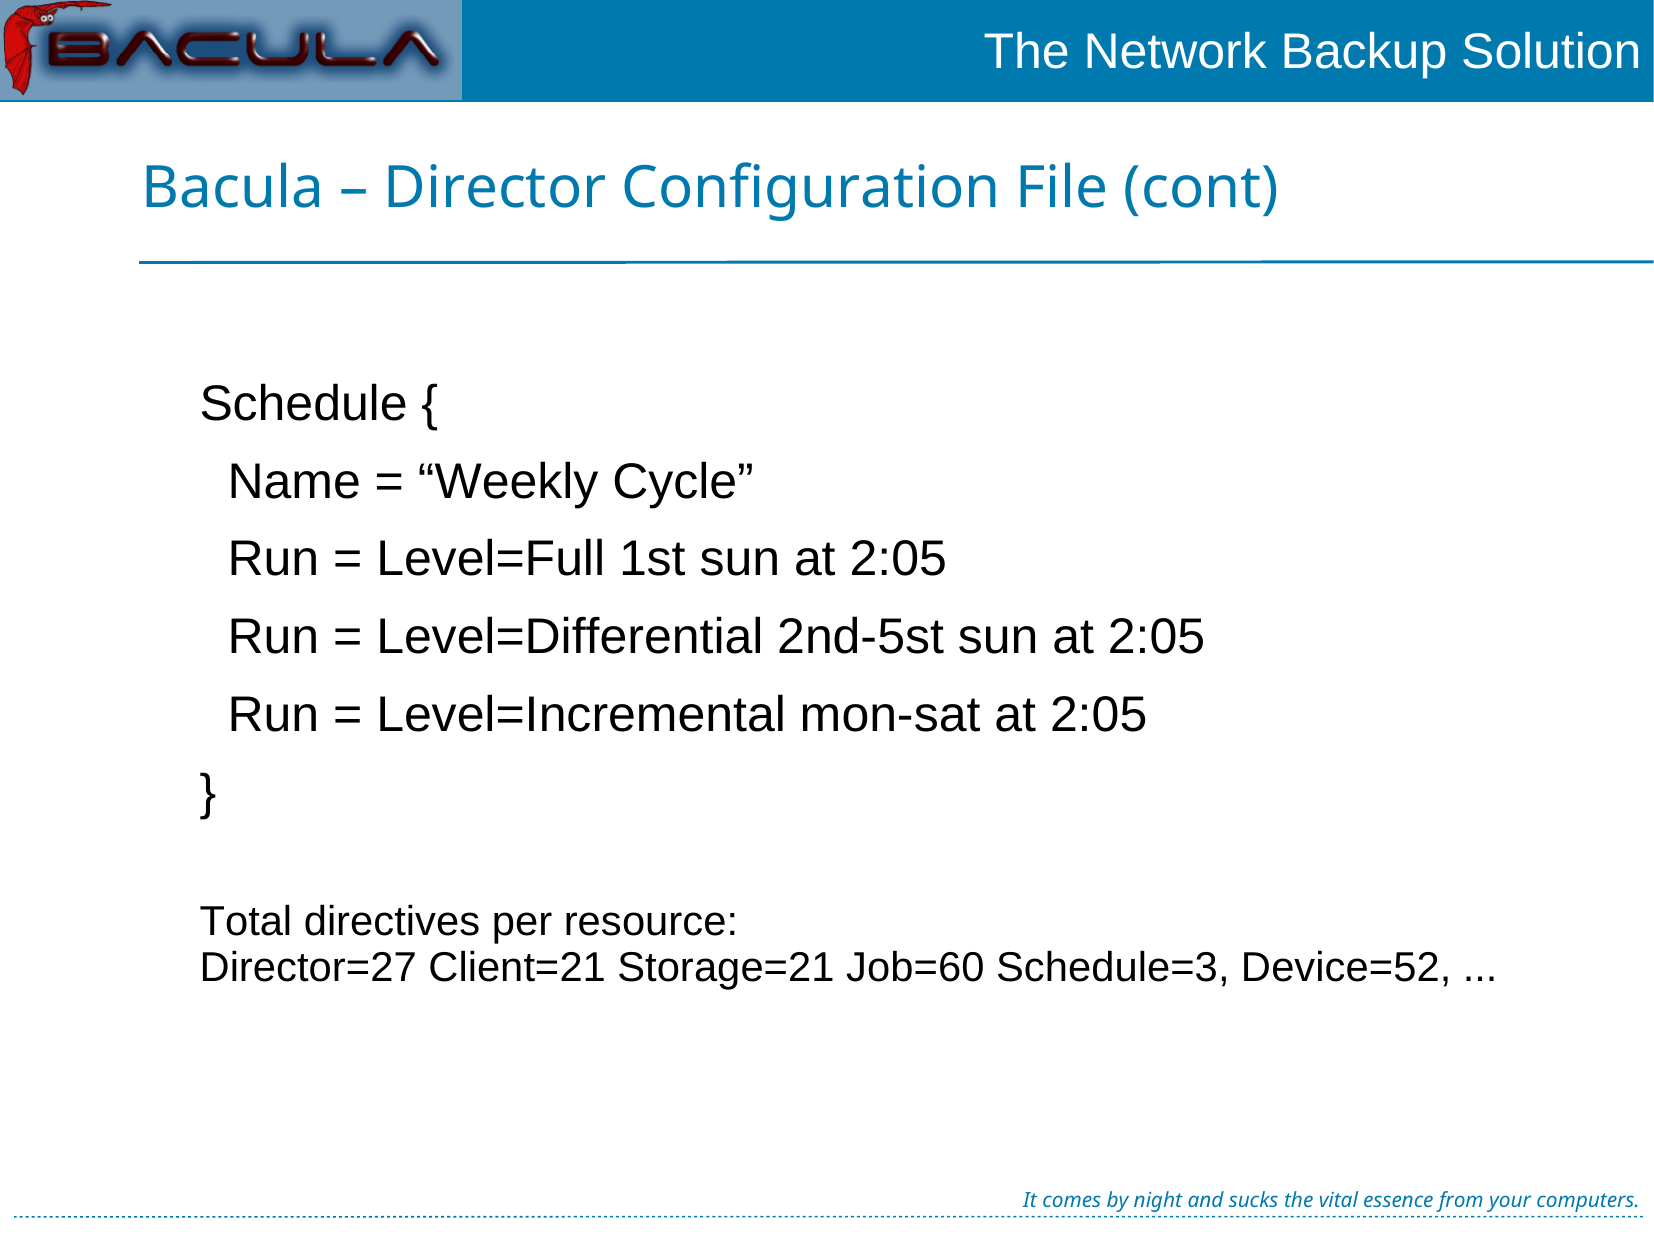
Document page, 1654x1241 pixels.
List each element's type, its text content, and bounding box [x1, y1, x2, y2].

title Bacula – Director Configuration File (cont) [141, 112, 1501, 226]
picture [0, 0, 461, 99]
list Schedule { Name = “Weekly Cycle” Run = Level=Full 1st sun at 2:05 Run = Level=Differential 2nd-5st sun at 2:05 Run = Level=Incremental mon-sat at 2:05 } Total directives per resource: Director=27 Client=21 Storage=21 Job=60 Schedule=3, Device=52, ... [140, 375, 1534, 1152]
